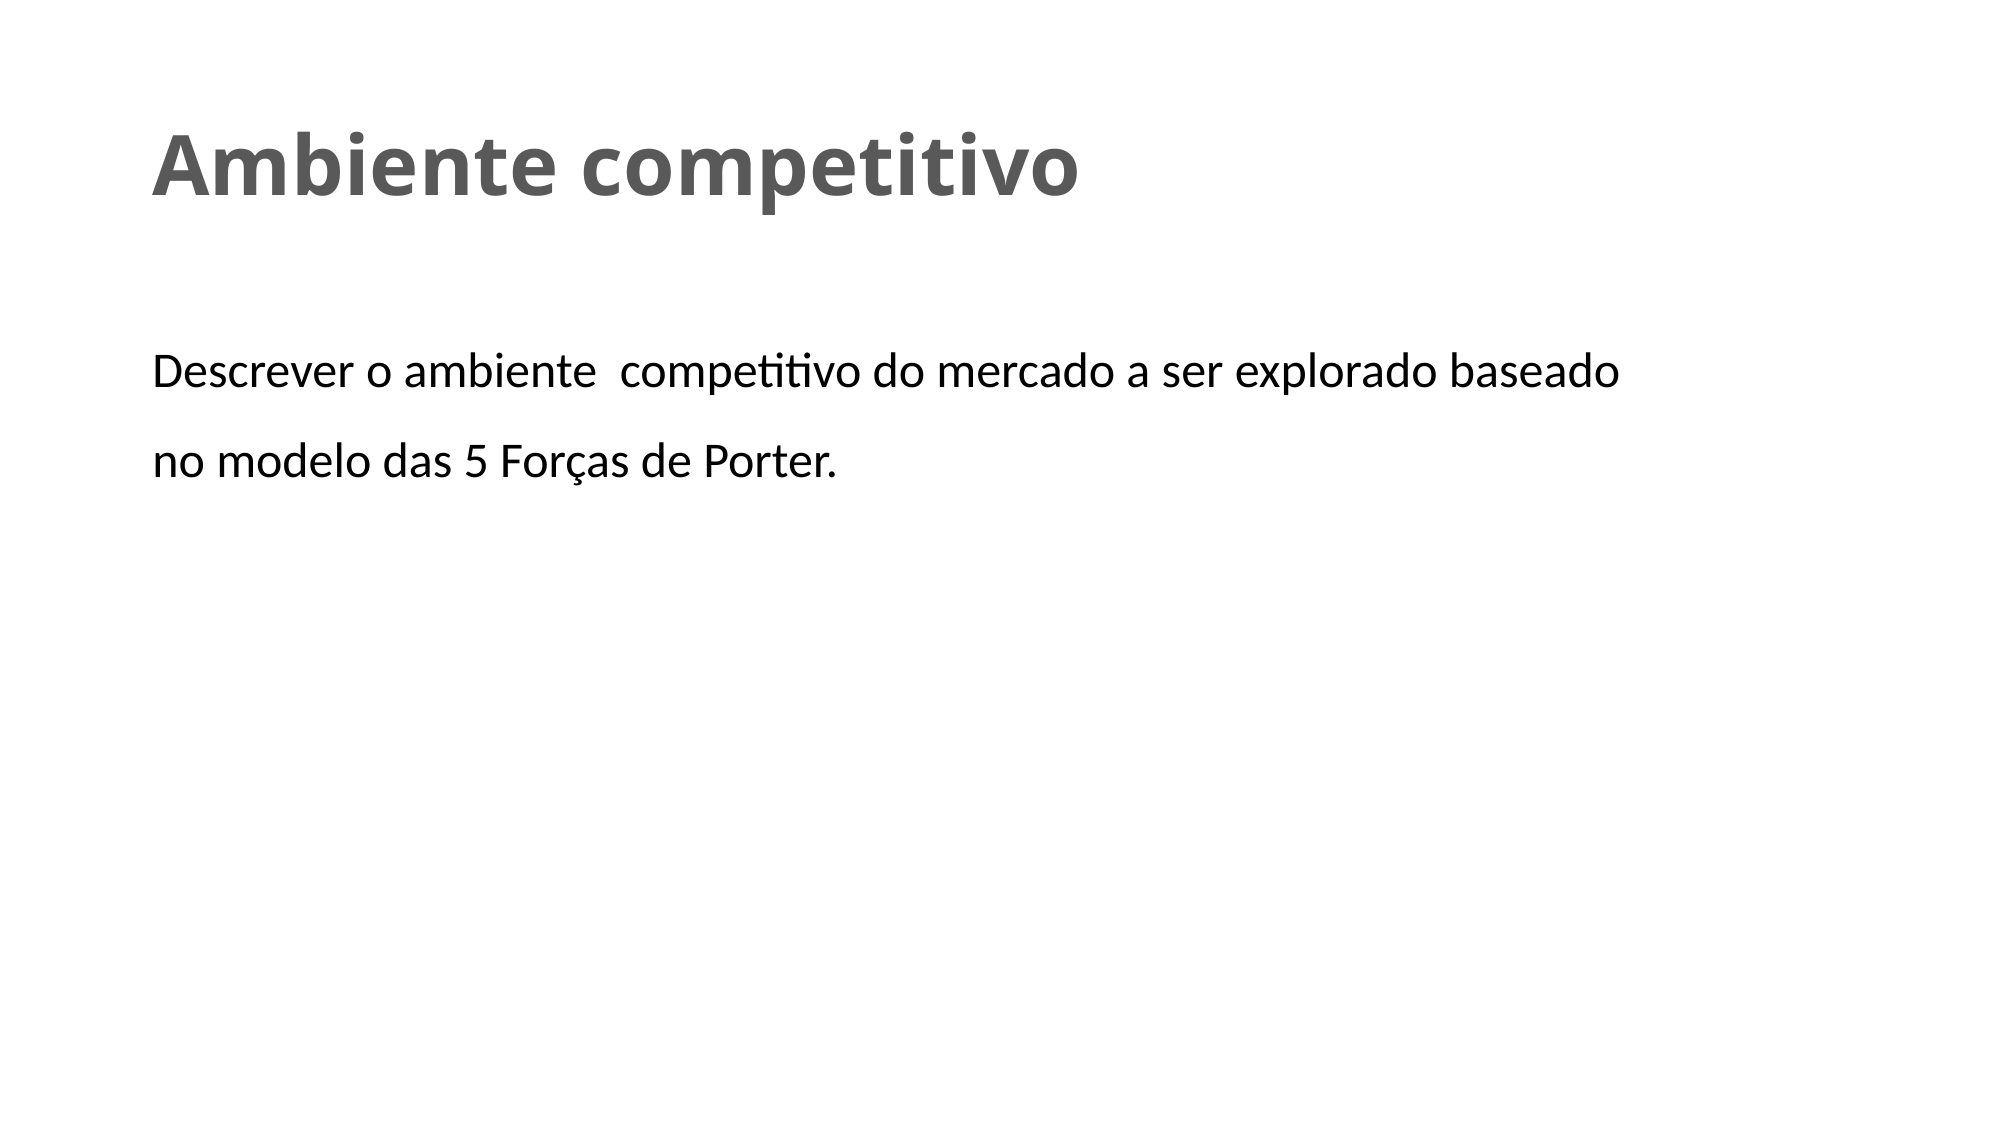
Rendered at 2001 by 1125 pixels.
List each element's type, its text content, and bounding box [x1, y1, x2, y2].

list Descrever o ambiente competitivo do mercado a ser explorado baseado no modelo das 5 Forças de Porter. [137, 299, 1863, 1014]
title Ambiente competitivo [137, 59, 1863, 278]
